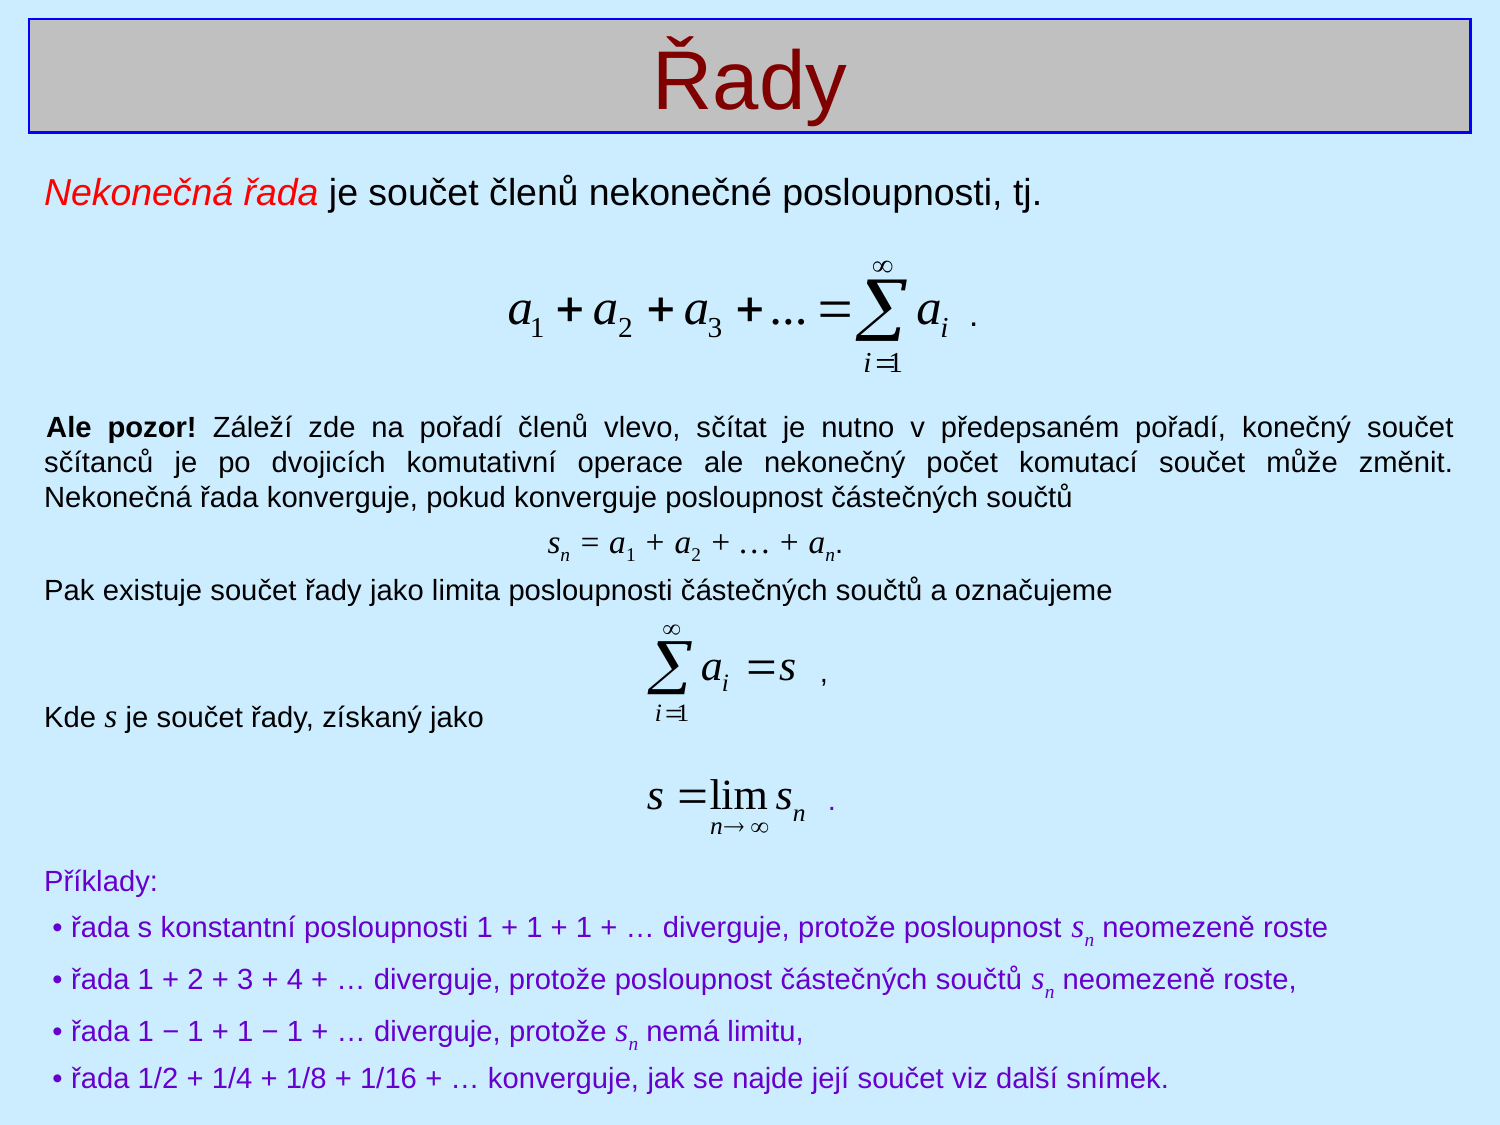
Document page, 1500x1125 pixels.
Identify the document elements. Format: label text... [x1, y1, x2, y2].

title Řady [29, 19, 1471, 133]
picture [639, 766, 813, 846]
picture [500, 241, 965, 384]
text_box Nekonečná řada je součet členů nekonečné posloupnosti, tj. . Ale pozor! Záleží zde na pořadí členů vlevo, sčítat je nutno v předepsaném pořadí, konečný součet sčítanců je po dvojicích komutativní operace ale nekonečný počet komutací součet může změnit. Nekonečná řada konverguje, pokud konverguje posloupnost částečných součtů sn = a1 + a2 + … + an. Pak existuje součet řady jako limita posloupnosti částečných součtů a označujeme , Kde s je součet řady, získaný jako . Příklady: • řada s konstantní posloupnosti 1 + 1 + 1 + … diverguje, protože posloupnost sn neomezeně roste • řada 1 + 2 + 3 + 4 + … diverguje, protože posloupnost částečných součtů sn neomezeně roste, • řada 1 − 1 + 1 − 1 + … diverguje, protože sn nemá limitu, • řada 1/2 + 1/4 + 1/8 + 1/16 + … konverguje, jak se najde její součet viz další snímek. [29, 160, 1471, 1125]
picture [641, 608, 807, 732]
